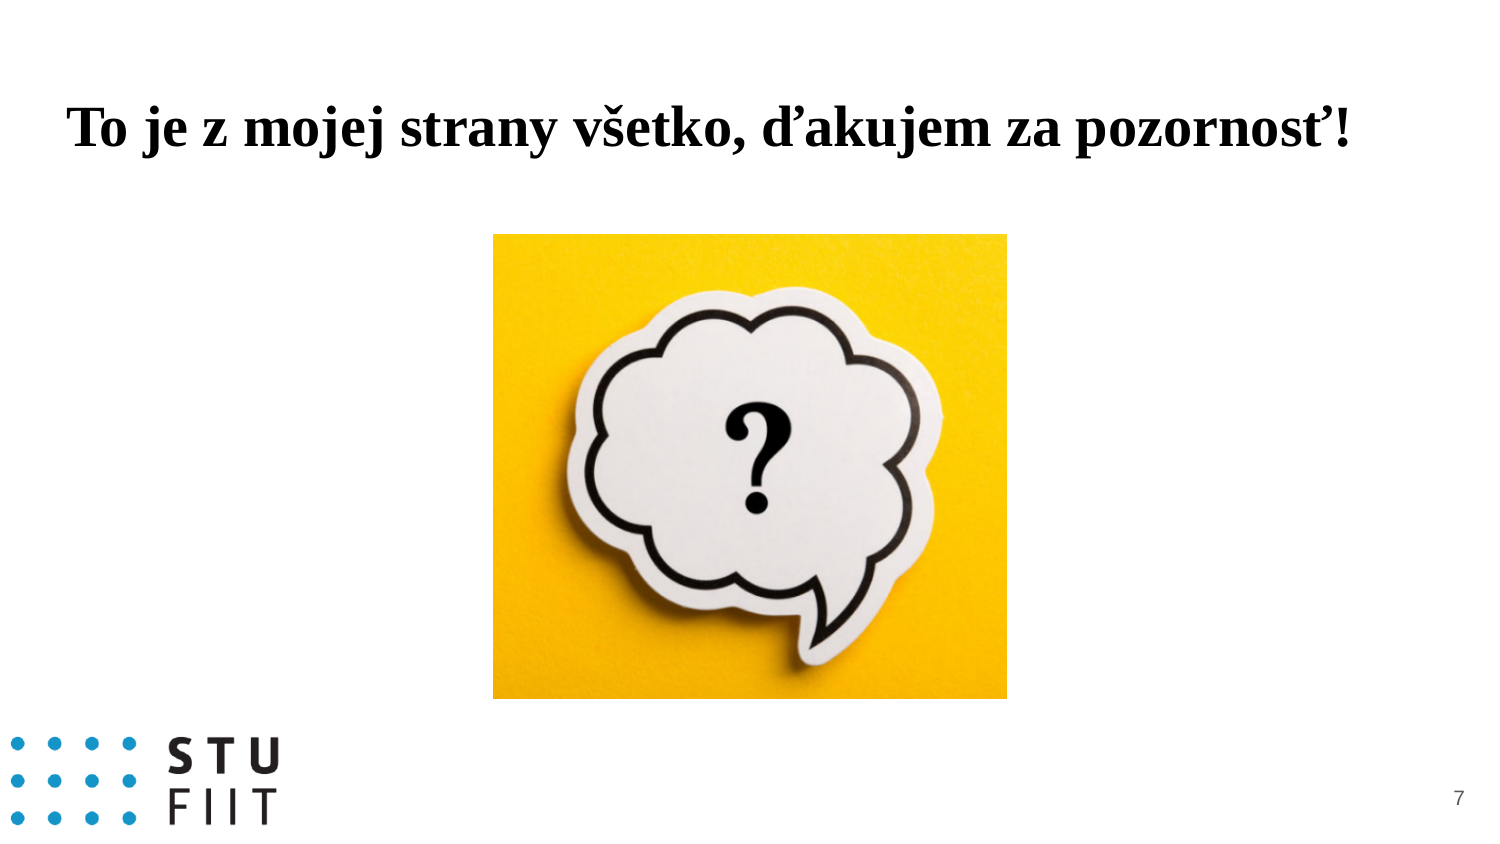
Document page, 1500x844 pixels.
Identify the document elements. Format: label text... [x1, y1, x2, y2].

picture [0, 713, 288, 844]
picture [493, 234, 1007, 699]
title To je z mojej strany všetko, ďakujem za pozornosť! [51, 72, 1449, 167]
slide_number <number> [1389, 764, 1480, 830]
